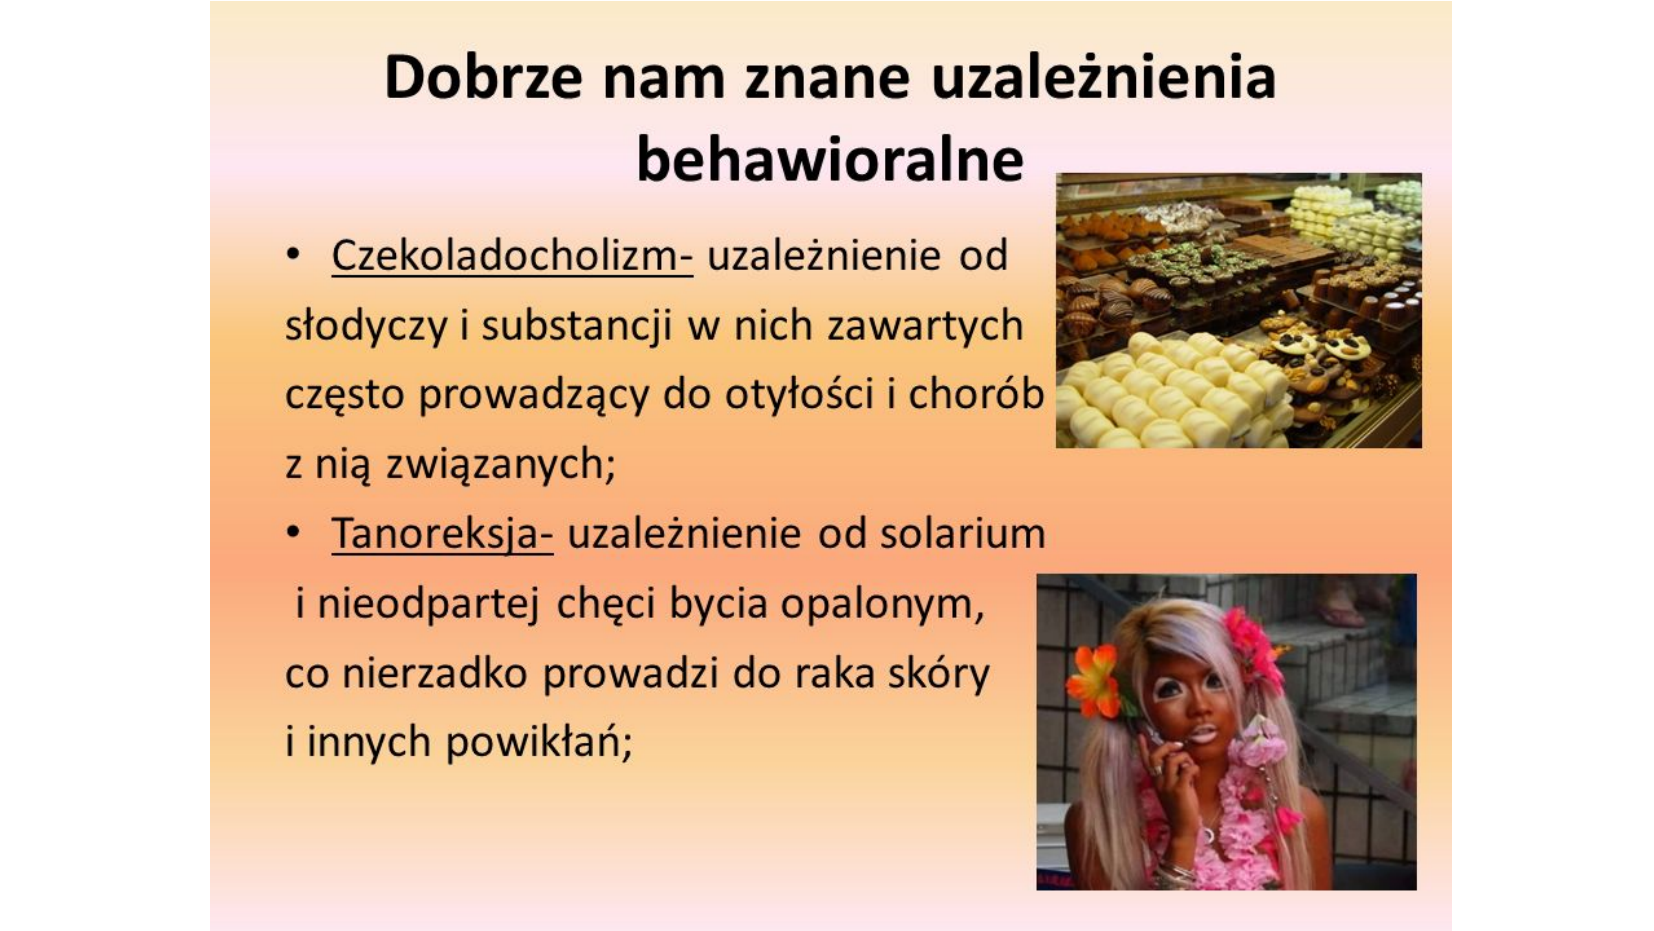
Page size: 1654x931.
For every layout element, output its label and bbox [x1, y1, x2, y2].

picture [210, 1, 1452, 931]
